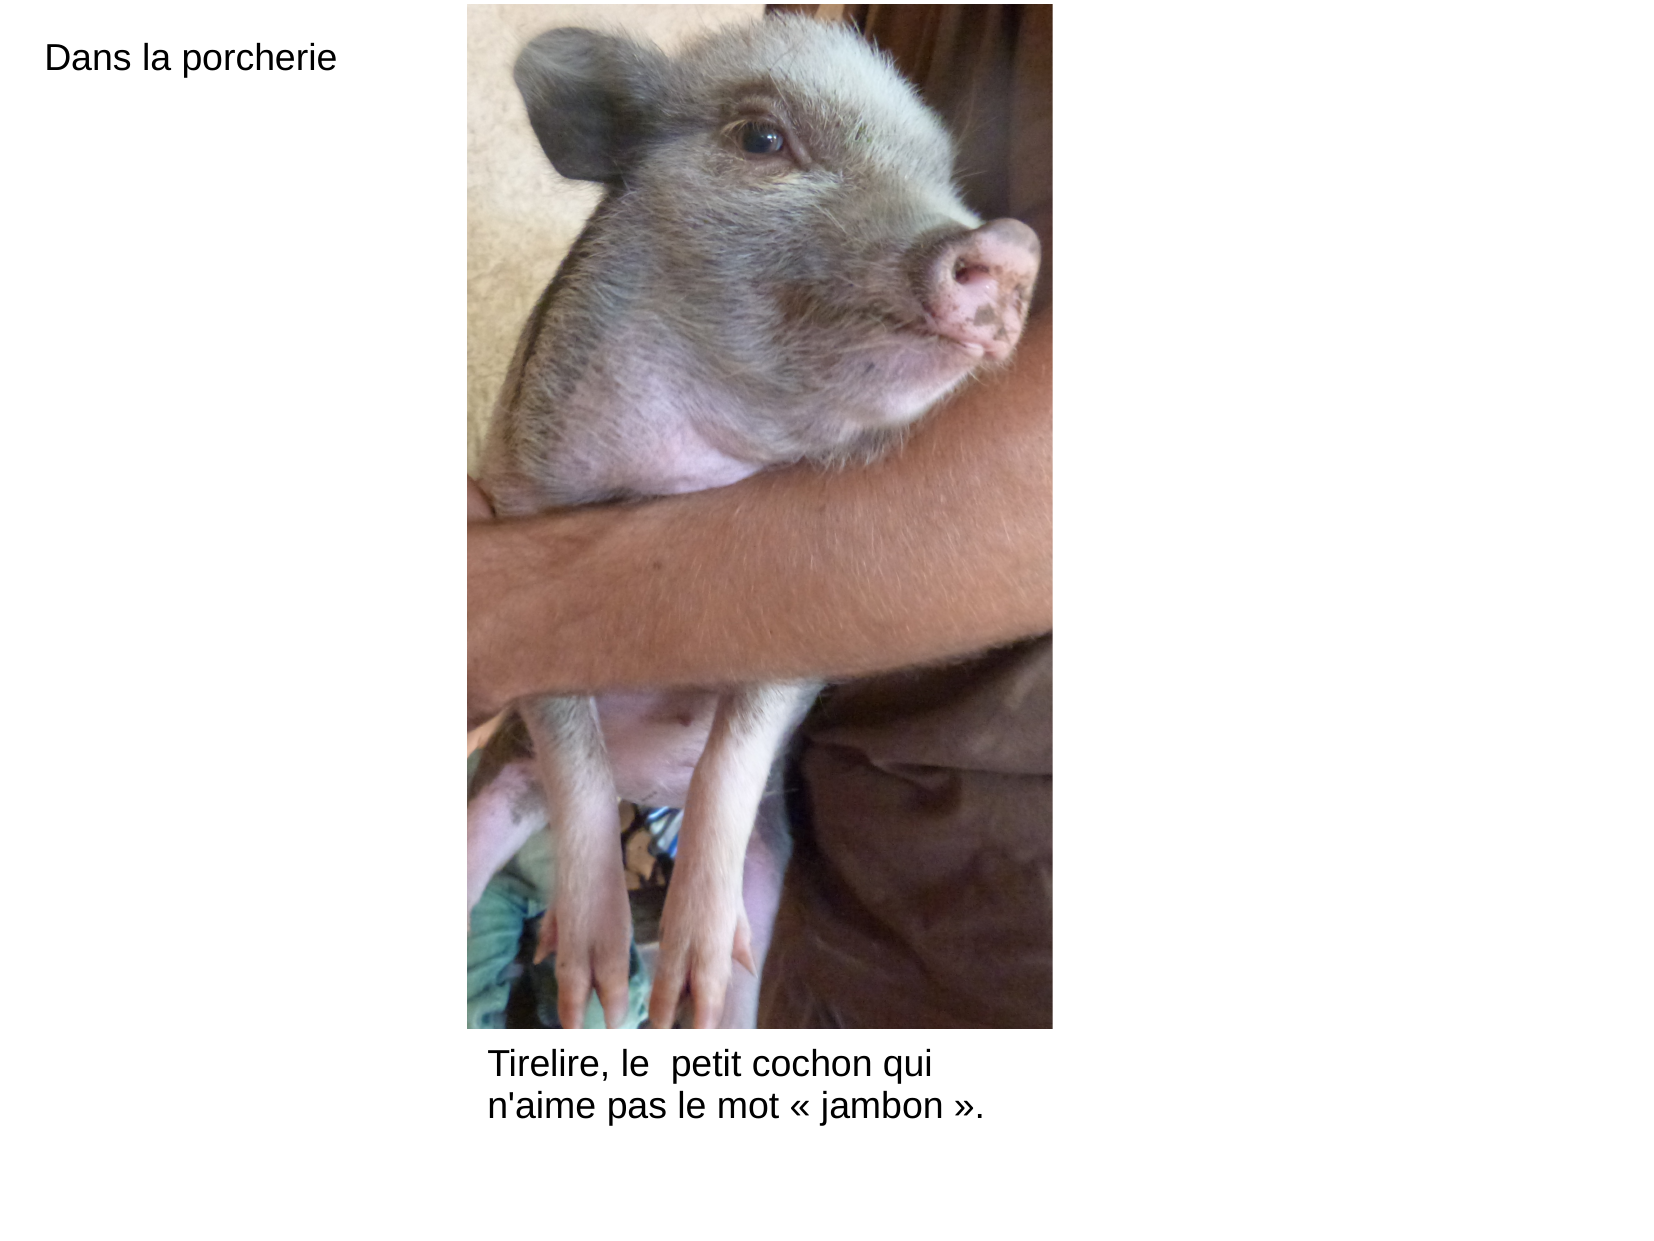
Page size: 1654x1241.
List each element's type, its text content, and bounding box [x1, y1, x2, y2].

picture [467, 4, 1053, 1029]
text_box Dans la porcherie [29, 29, 355, 87]
text_box Tirelire, le petit cochon qui n'aime pas le mot « jambon ». [472, 1035, 1241, 1201]
